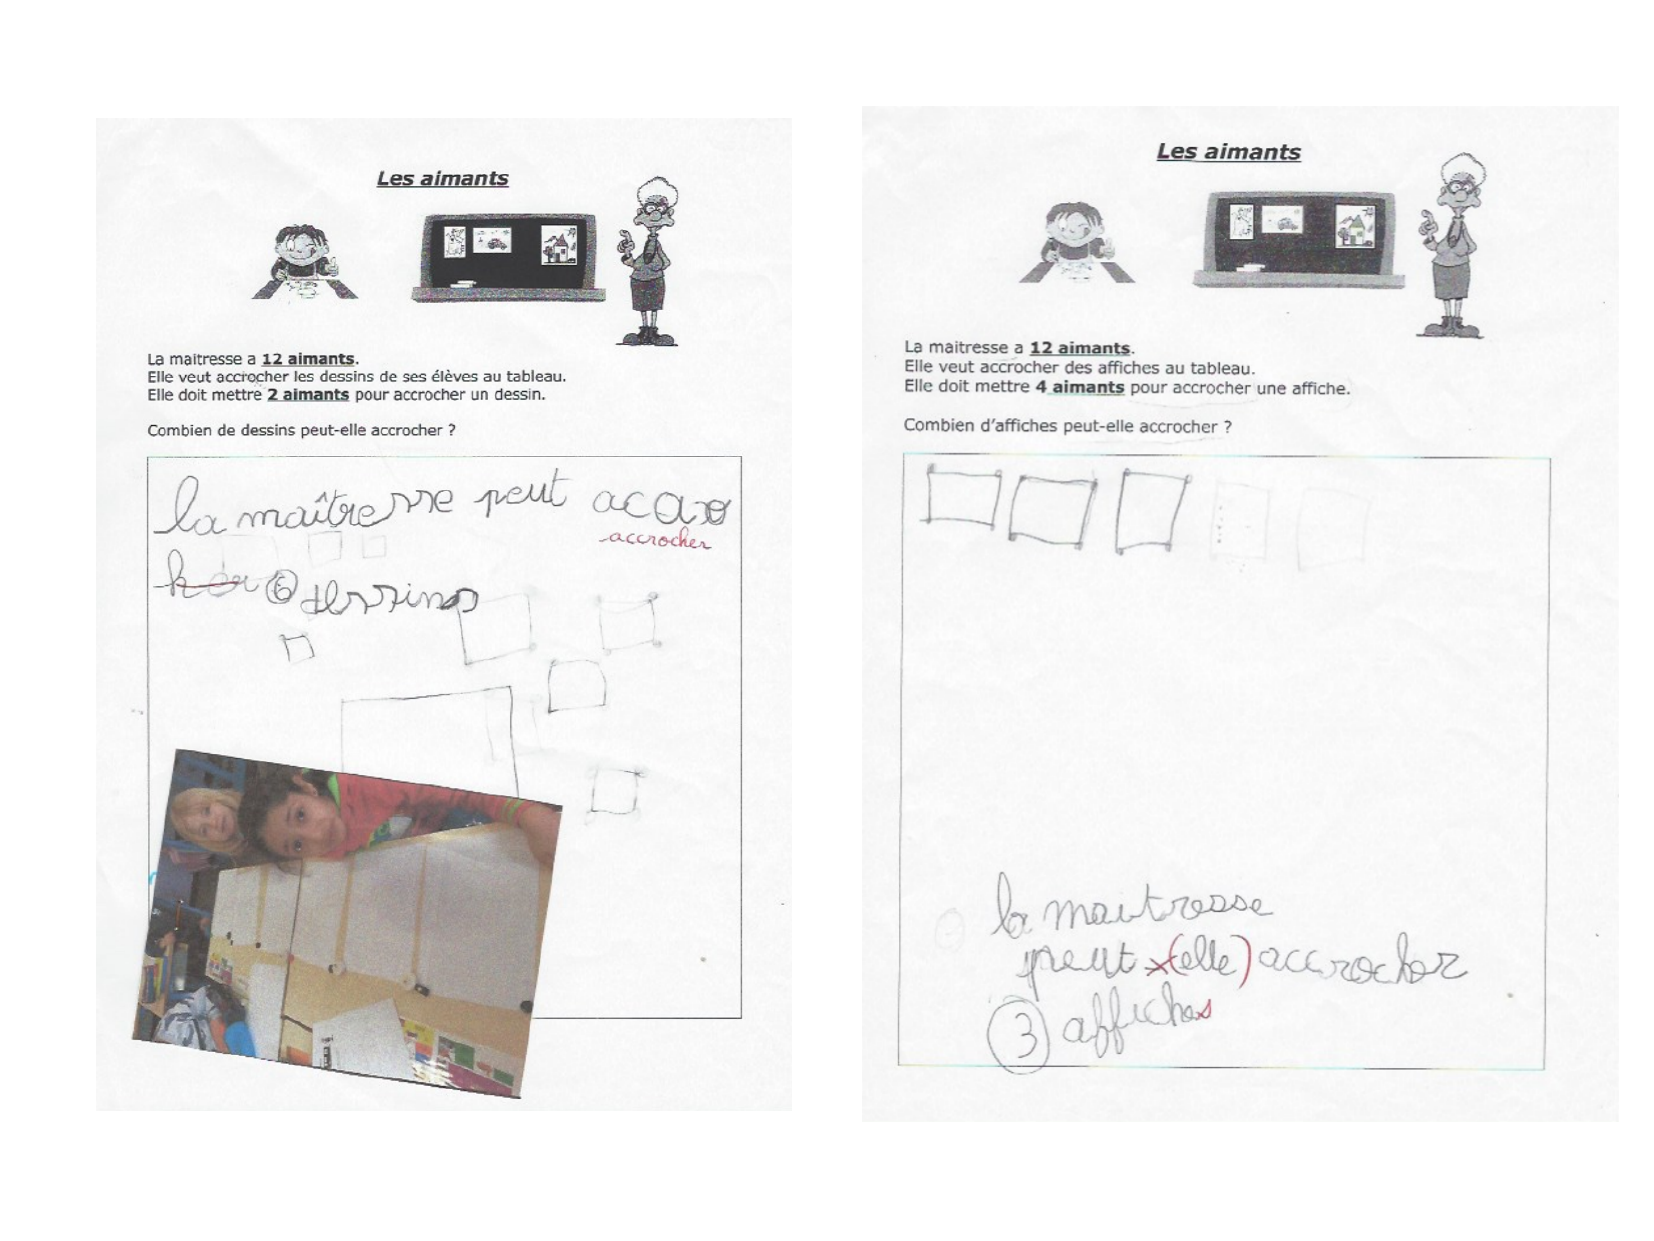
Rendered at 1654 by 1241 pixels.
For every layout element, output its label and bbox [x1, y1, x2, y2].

picture [862, 106, 1619, 1123]
picture [96, 118, 792, 1111]
